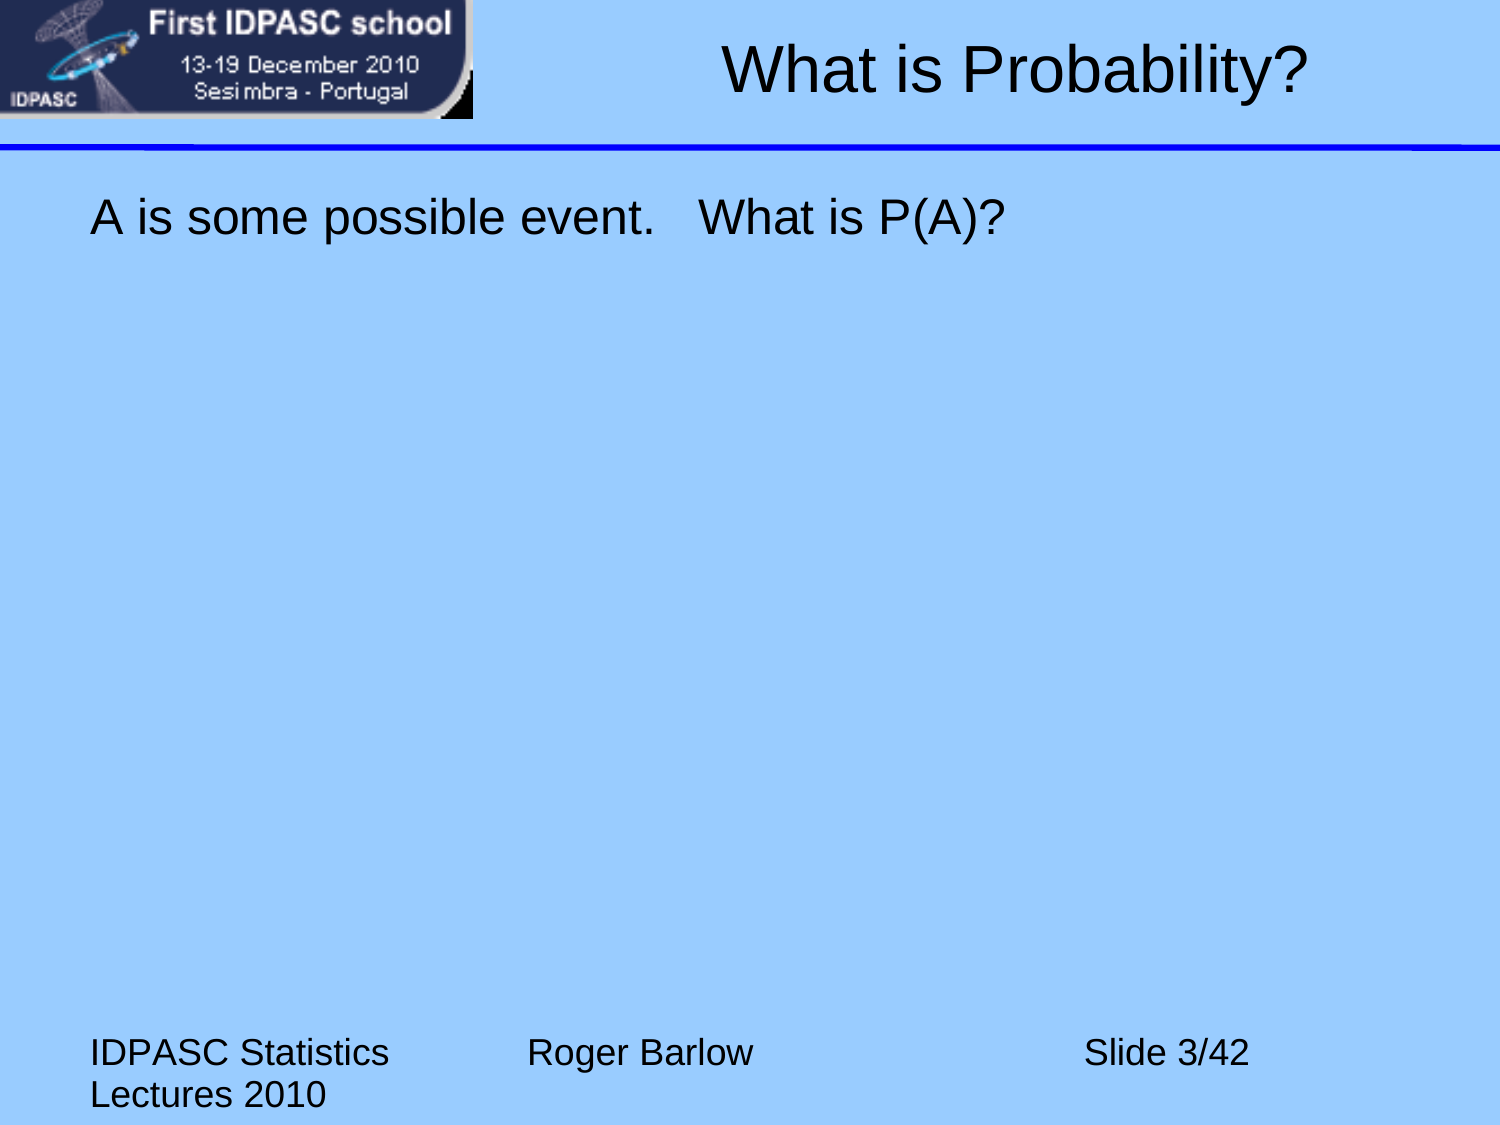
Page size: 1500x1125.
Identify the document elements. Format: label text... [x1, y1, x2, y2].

title What is Probability? [531, 17, 1500, 119]
text_box A is some possible event. What is P(A)? [75, 177, 1426, 1006]
picture [0, 0, 473, 119]
